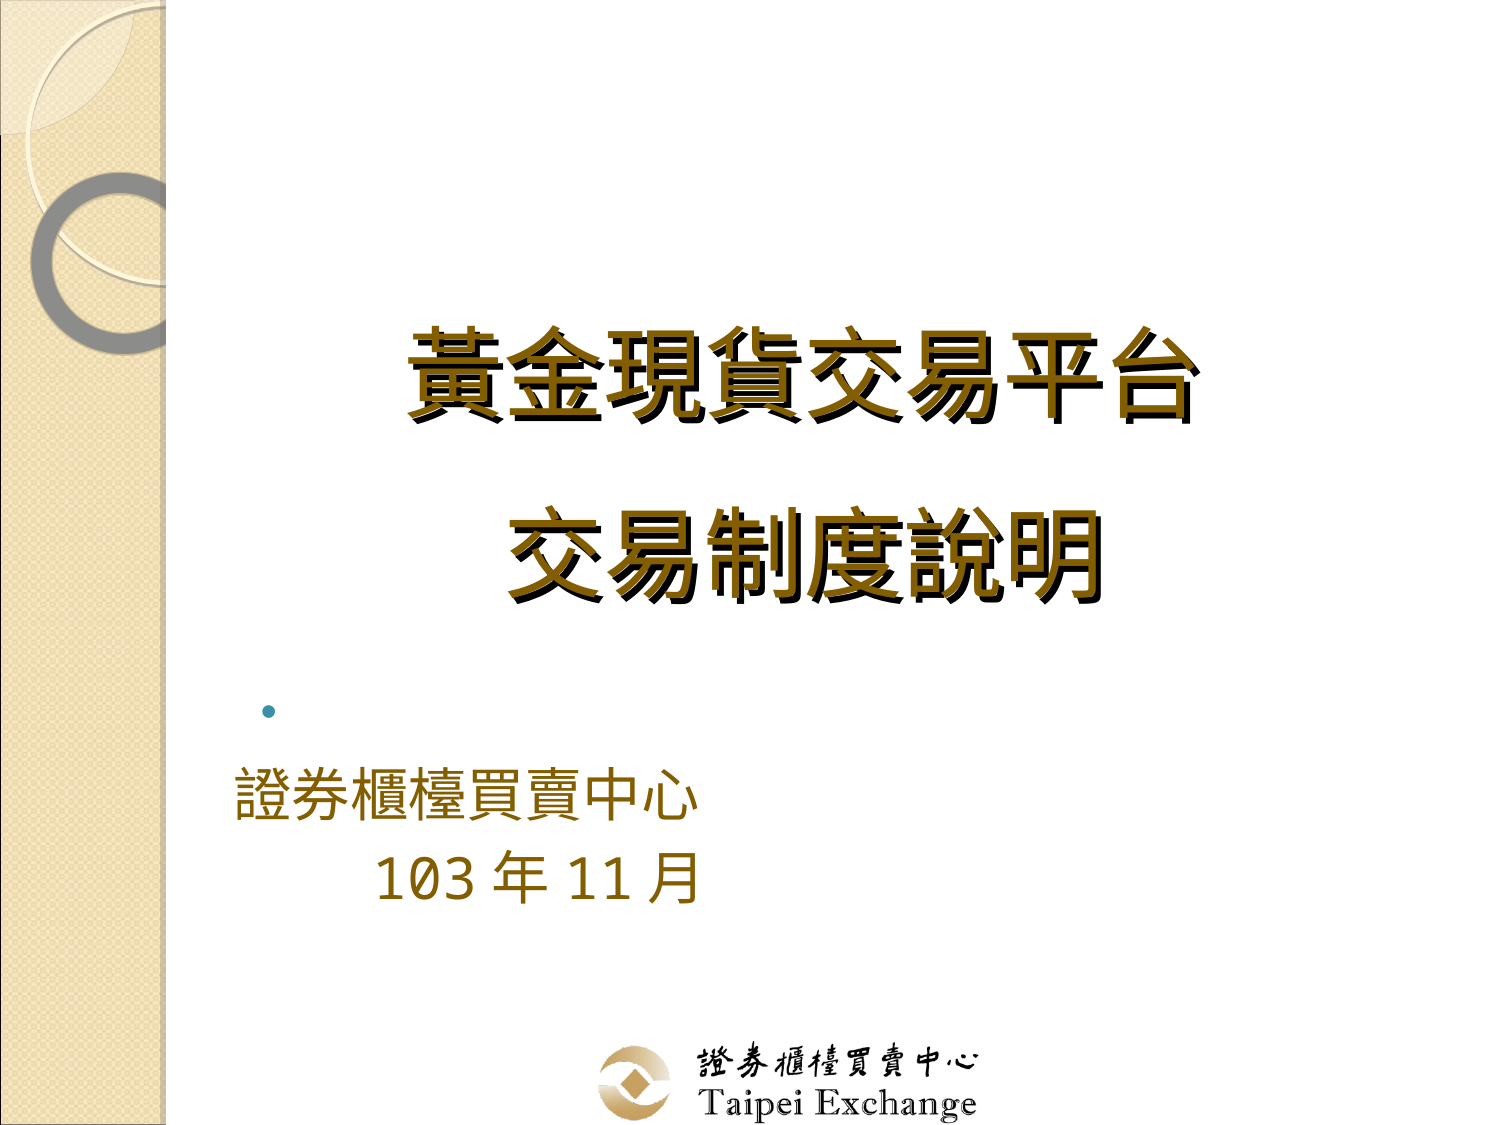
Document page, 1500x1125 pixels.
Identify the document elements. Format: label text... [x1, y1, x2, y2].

title 黃金現貨交易平台 交易制度說明 [106, 243, 1500, 575]
subtitle 證券櫃檯買賣中心 103年11月 [218, 668, 1434, 957]
